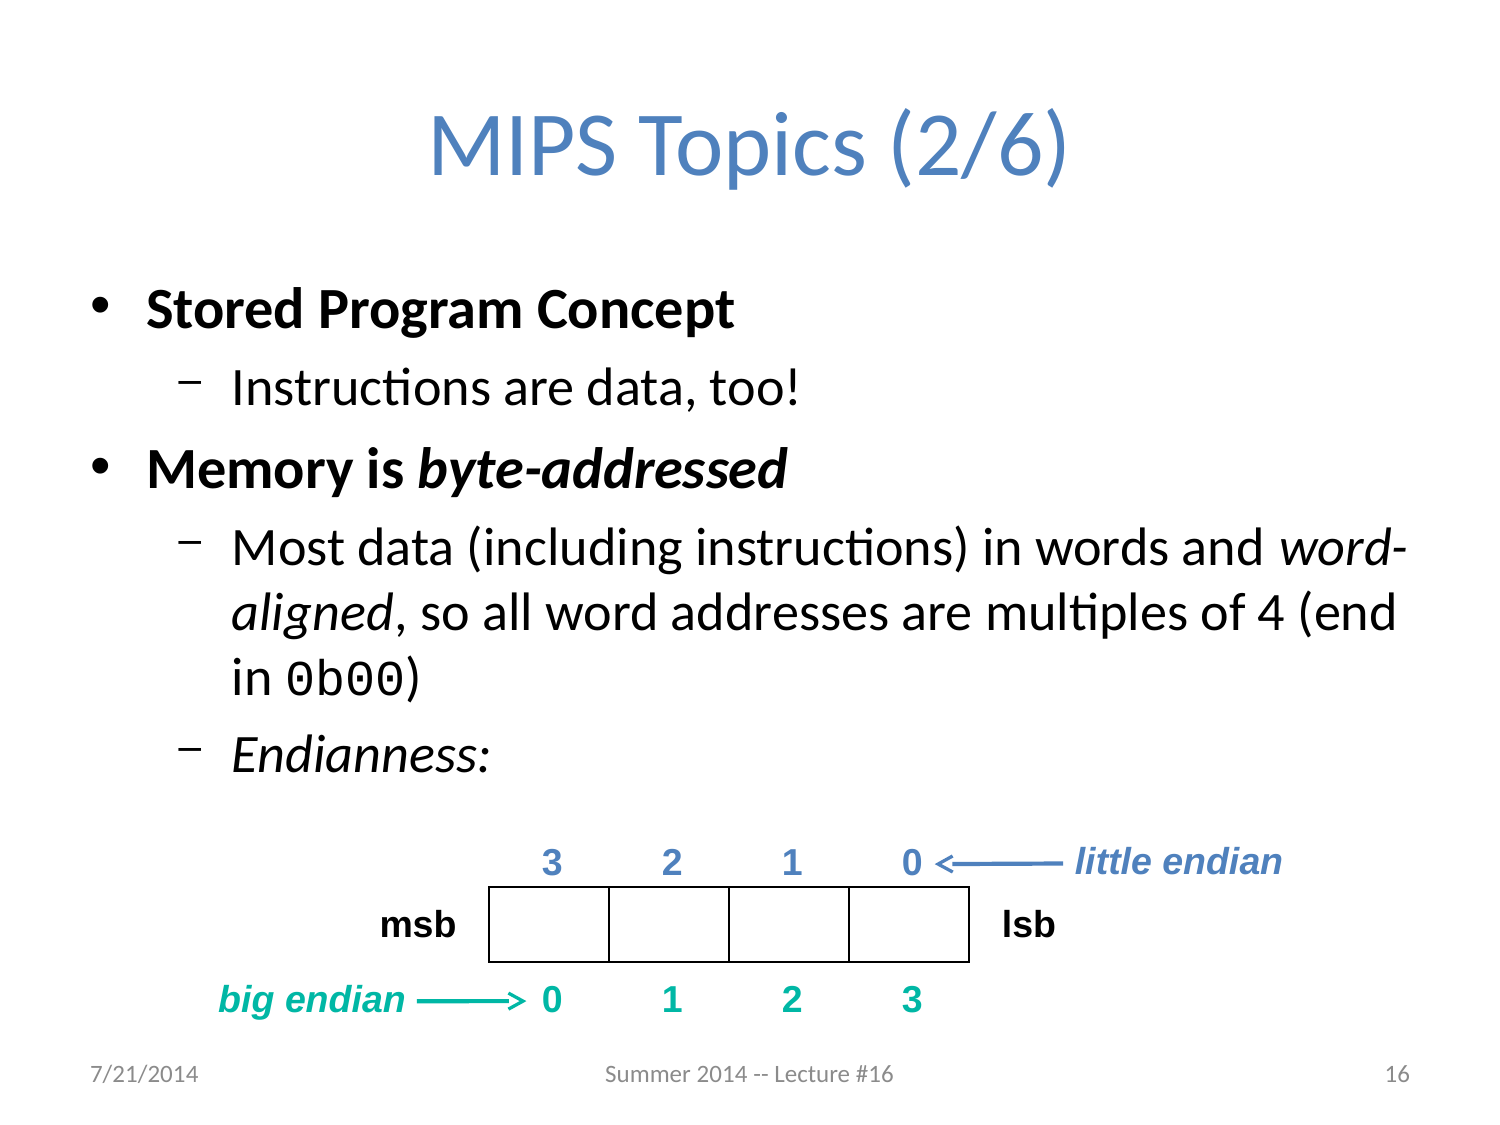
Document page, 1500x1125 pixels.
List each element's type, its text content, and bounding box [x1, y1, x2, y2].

list Stored Program Concept Instructions are data, too! Memory is byte-addressed Most data (including instructions) in words and word-aligned, so all word addresses are multiples of 4 (end in 0b00) Endianness: [75, 262, 1425, 1073]
text_box 0 1 2 3 [531, 978, 934, 1025]
title MIPS Topics (2/6) [75, 45, 1425, 233]
footer Summer 2014 -- Lecture #16 [512, 1042, 988, 1103]
text_box little endian [1064, 840, 1295, 887]
text_box lsb [991, 902, 1067, 950]
text_box 3 2 1 0 [531, 840, 934, 888]
text_box big endian [207, 978, 417, 1025]
slide_number <number> [1074, 1042, 1425, 1103]
slide_number 7/21/2014 [75, 1042, 425, 1103]
text_box msb [368, 903, 467, 950]
